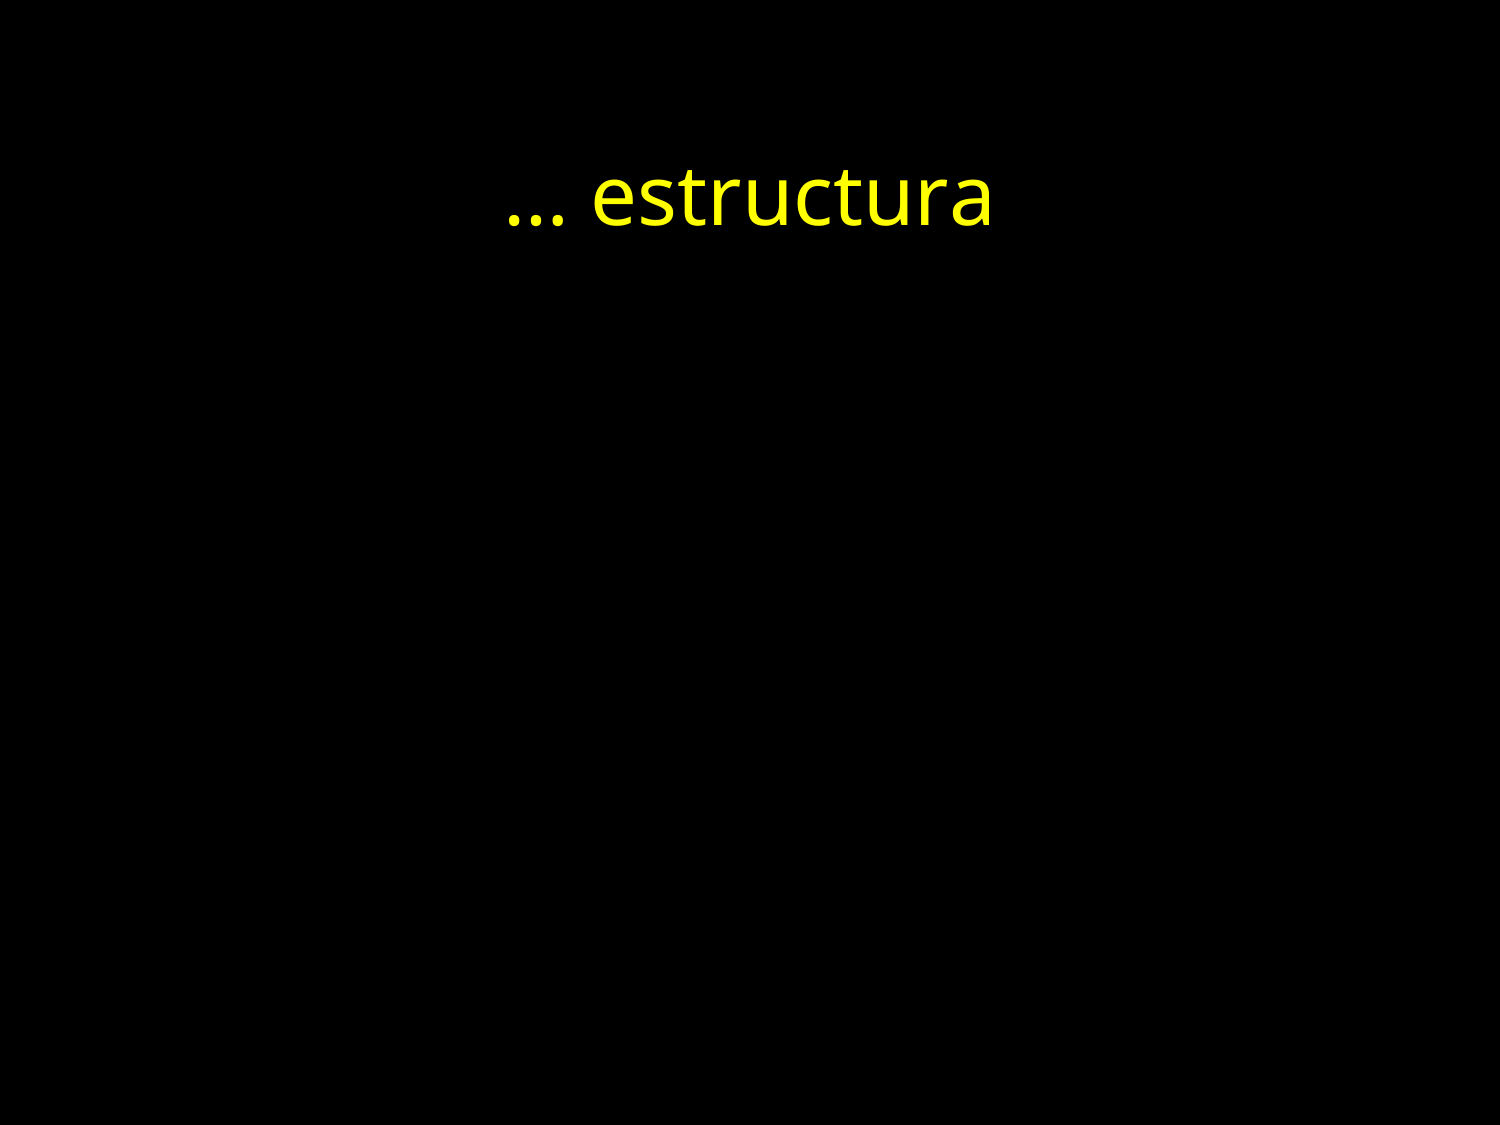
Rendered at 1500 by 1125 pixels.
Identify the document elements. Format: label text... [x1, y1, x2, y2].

title … estructura [112, 62, 1388, 250]
